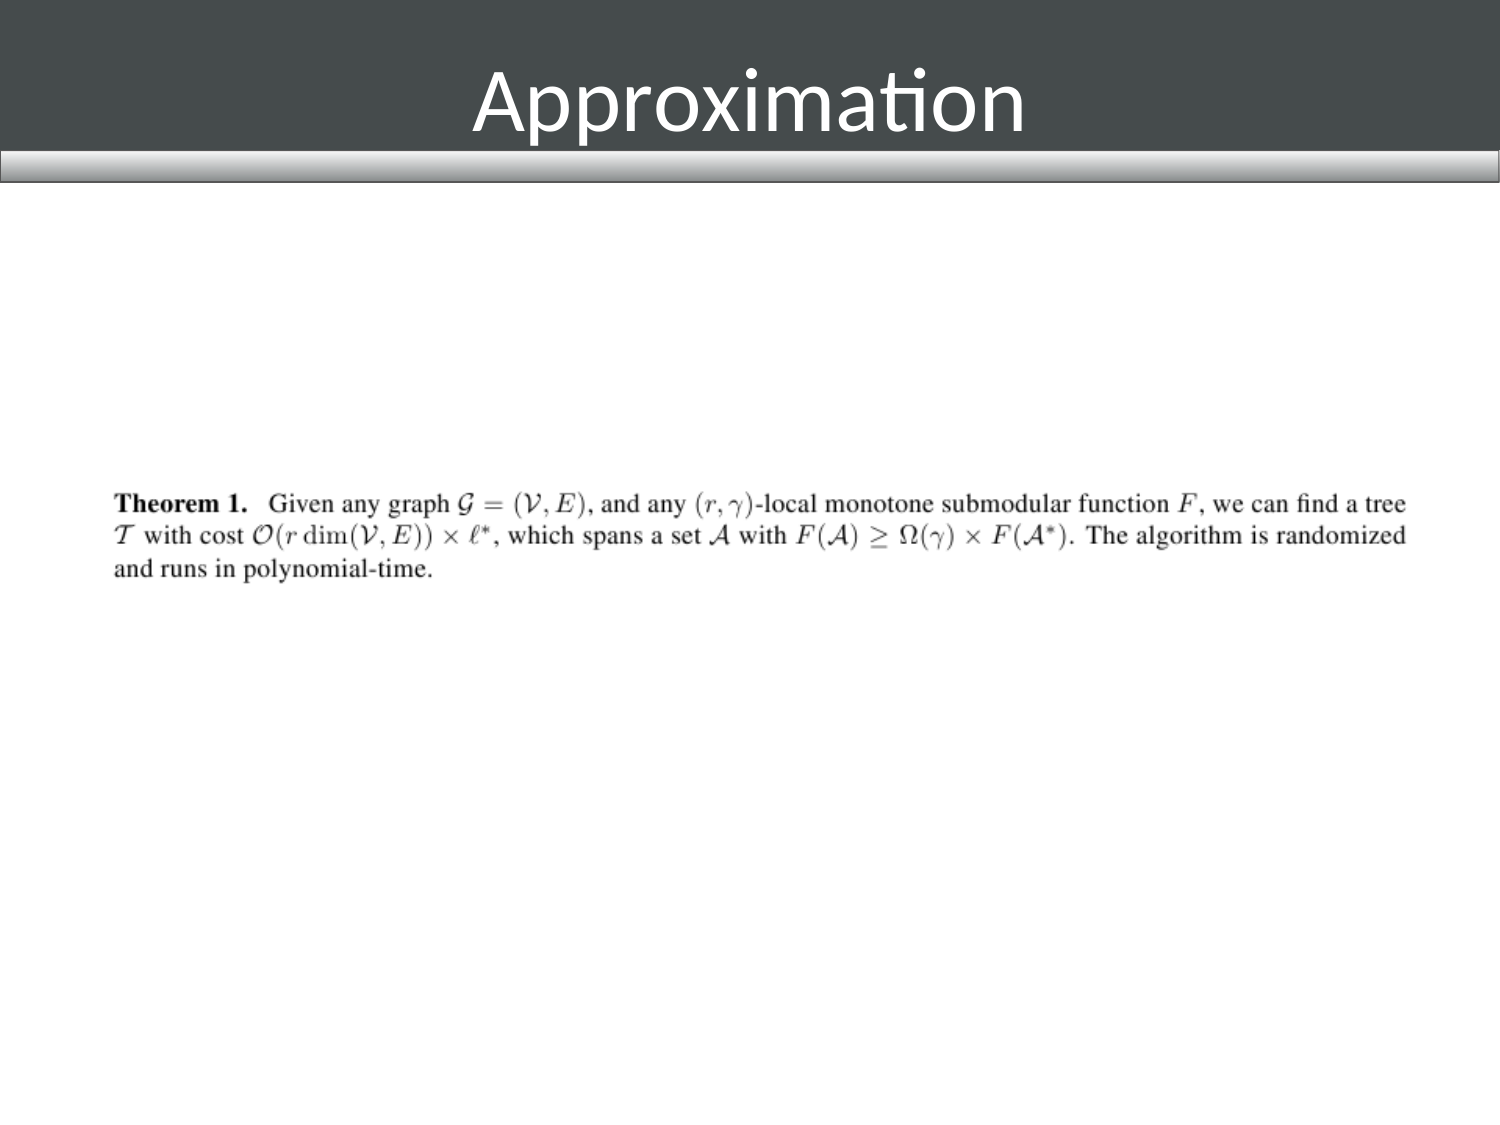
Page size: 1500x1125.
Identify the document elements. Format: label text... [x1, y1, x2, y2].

title Approximation [137, 0, 1363, 158]
picture [97, 487, 1426, 593]
